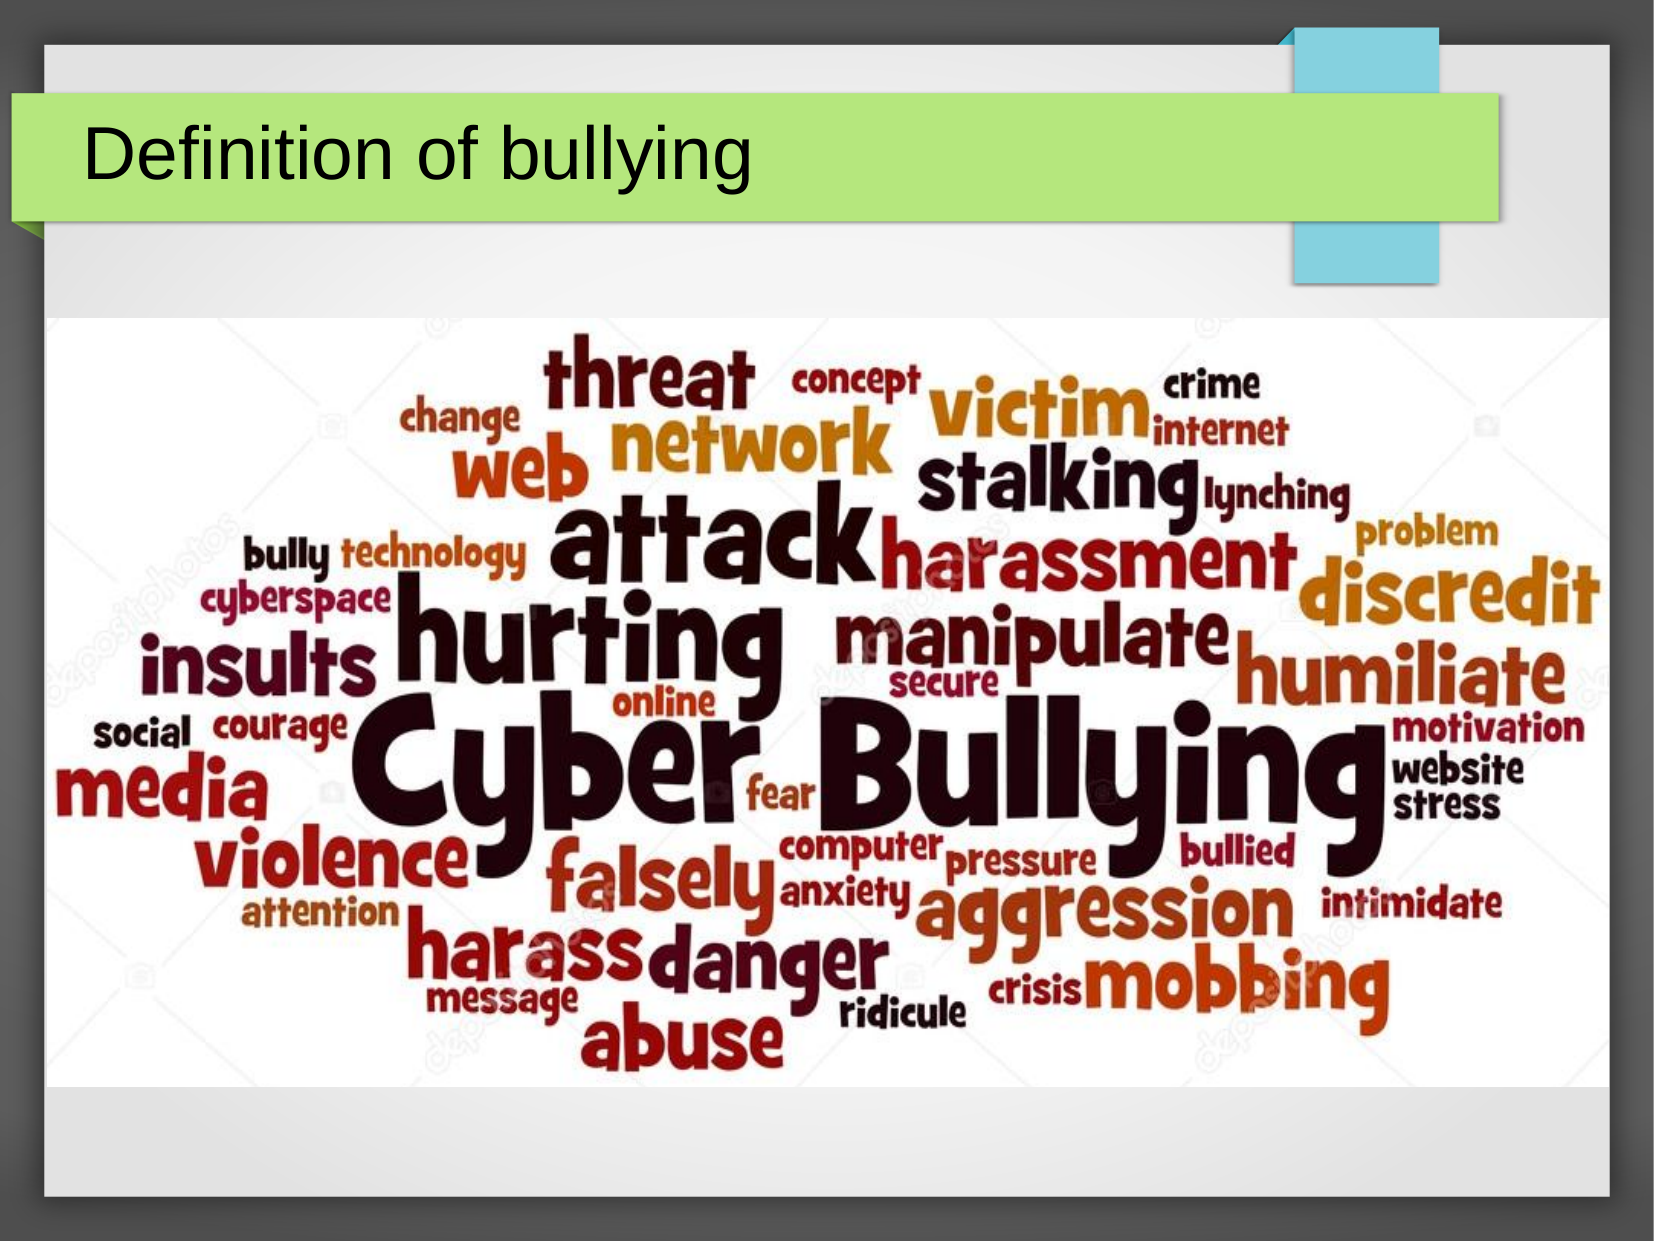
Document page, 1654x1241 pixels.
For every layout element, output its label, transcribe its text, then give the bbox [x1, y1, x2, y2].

title Definition of bullying [82, 94, 1264, 213]
picture [0, 0, 1654, 1241]
